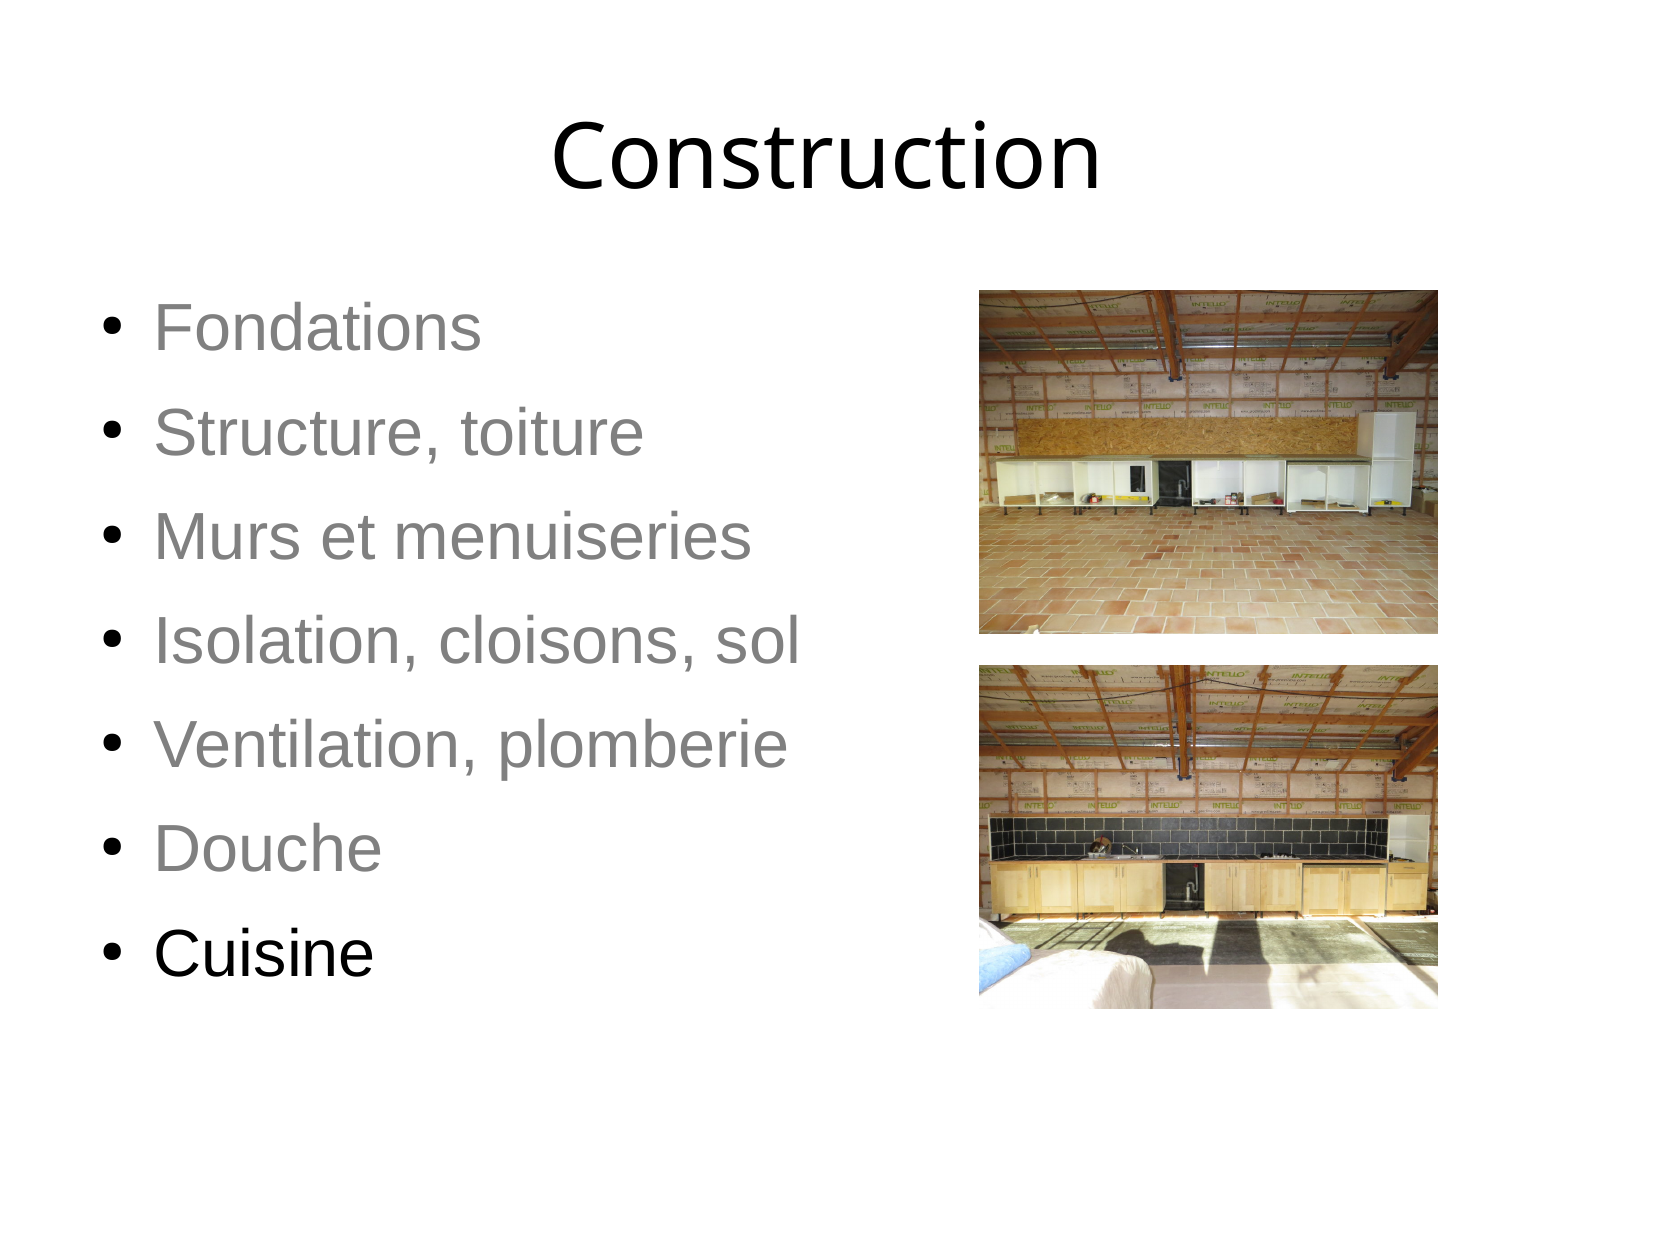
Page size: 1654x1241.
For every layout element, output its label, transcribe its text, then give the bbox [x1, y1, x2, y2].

list Fondations Structure, toiture Murs et menuiseries Isolation, cloisons, sol Ventilation, plomberie Douche Cuisine [82, 290, 809, 1010]
title Construction [82, 49, 1571, 257]
picture [979, 290, 1438, 634]
picture [979, 665, 1438, 1009]
